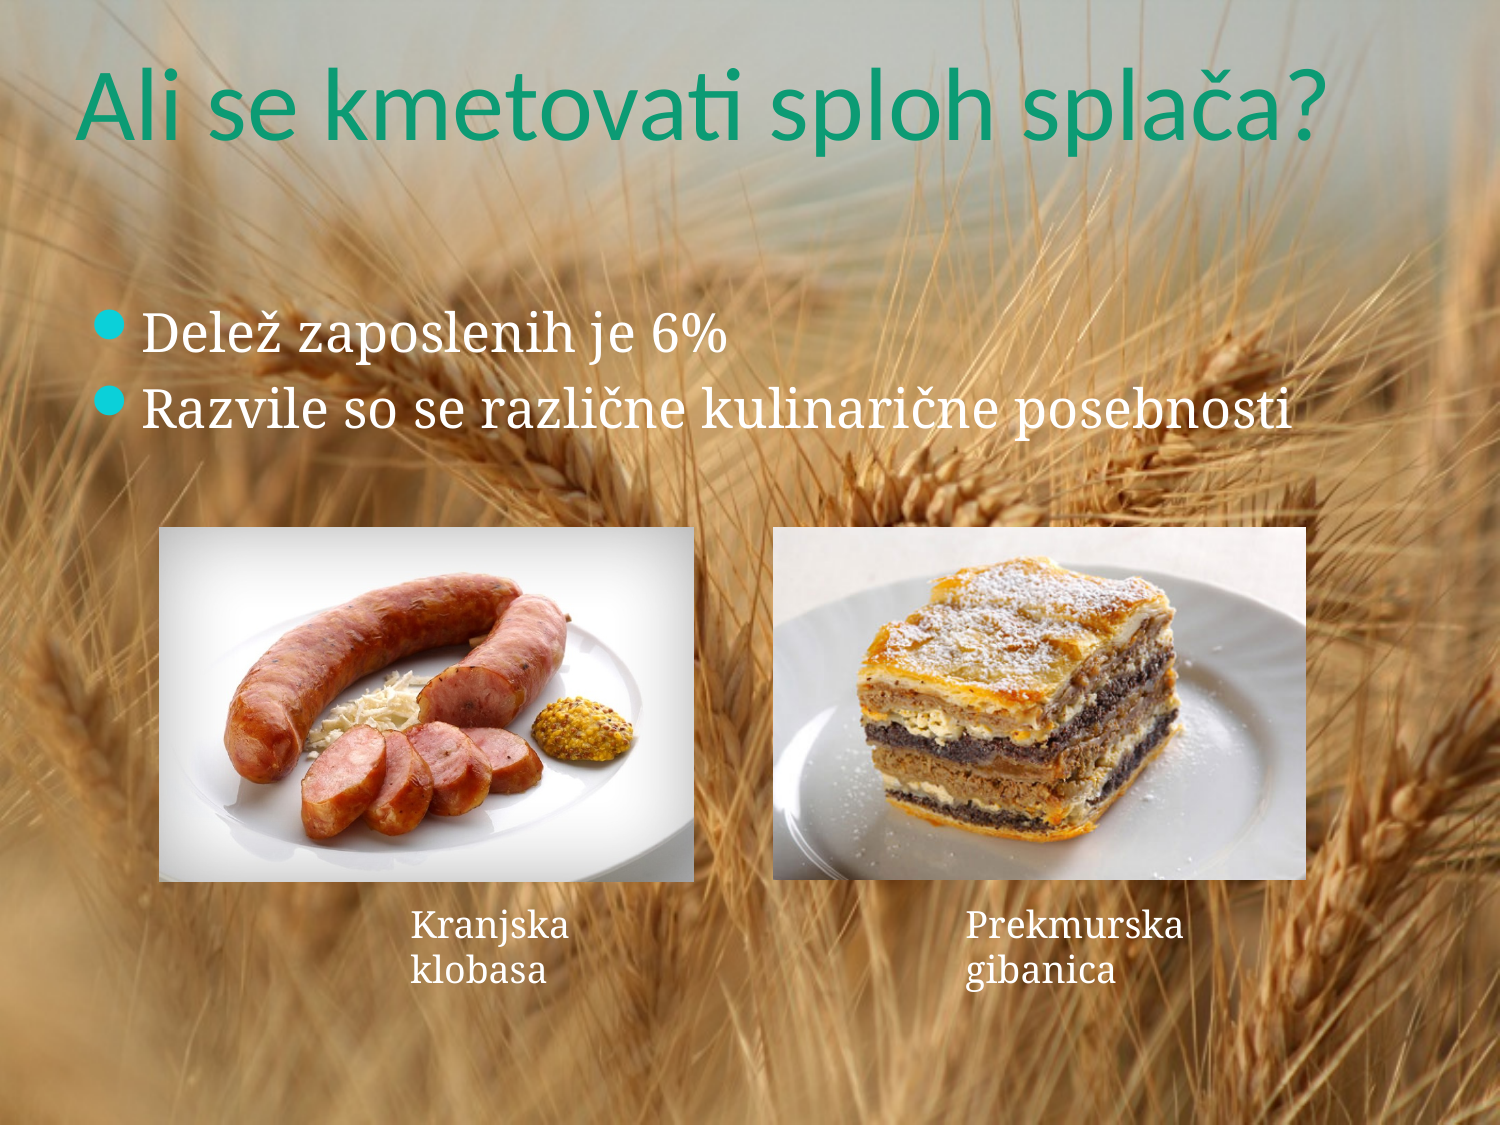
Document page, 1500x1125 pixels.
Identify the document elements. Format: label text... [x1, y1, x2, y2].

list Delež zaposlenih je 6% Razvile so se različne kulinarične posebnosti [75, 291, 1425, 539]
picture [0, 0, 1500, 1125]
text_box Kranjska klobasa [395, 893, 691, 998]
title Ali se kmetovati sploh splača? [75, 25, 1425, 161]
text_box Prekmurska gibanica [950, 893, 1306, 998]
